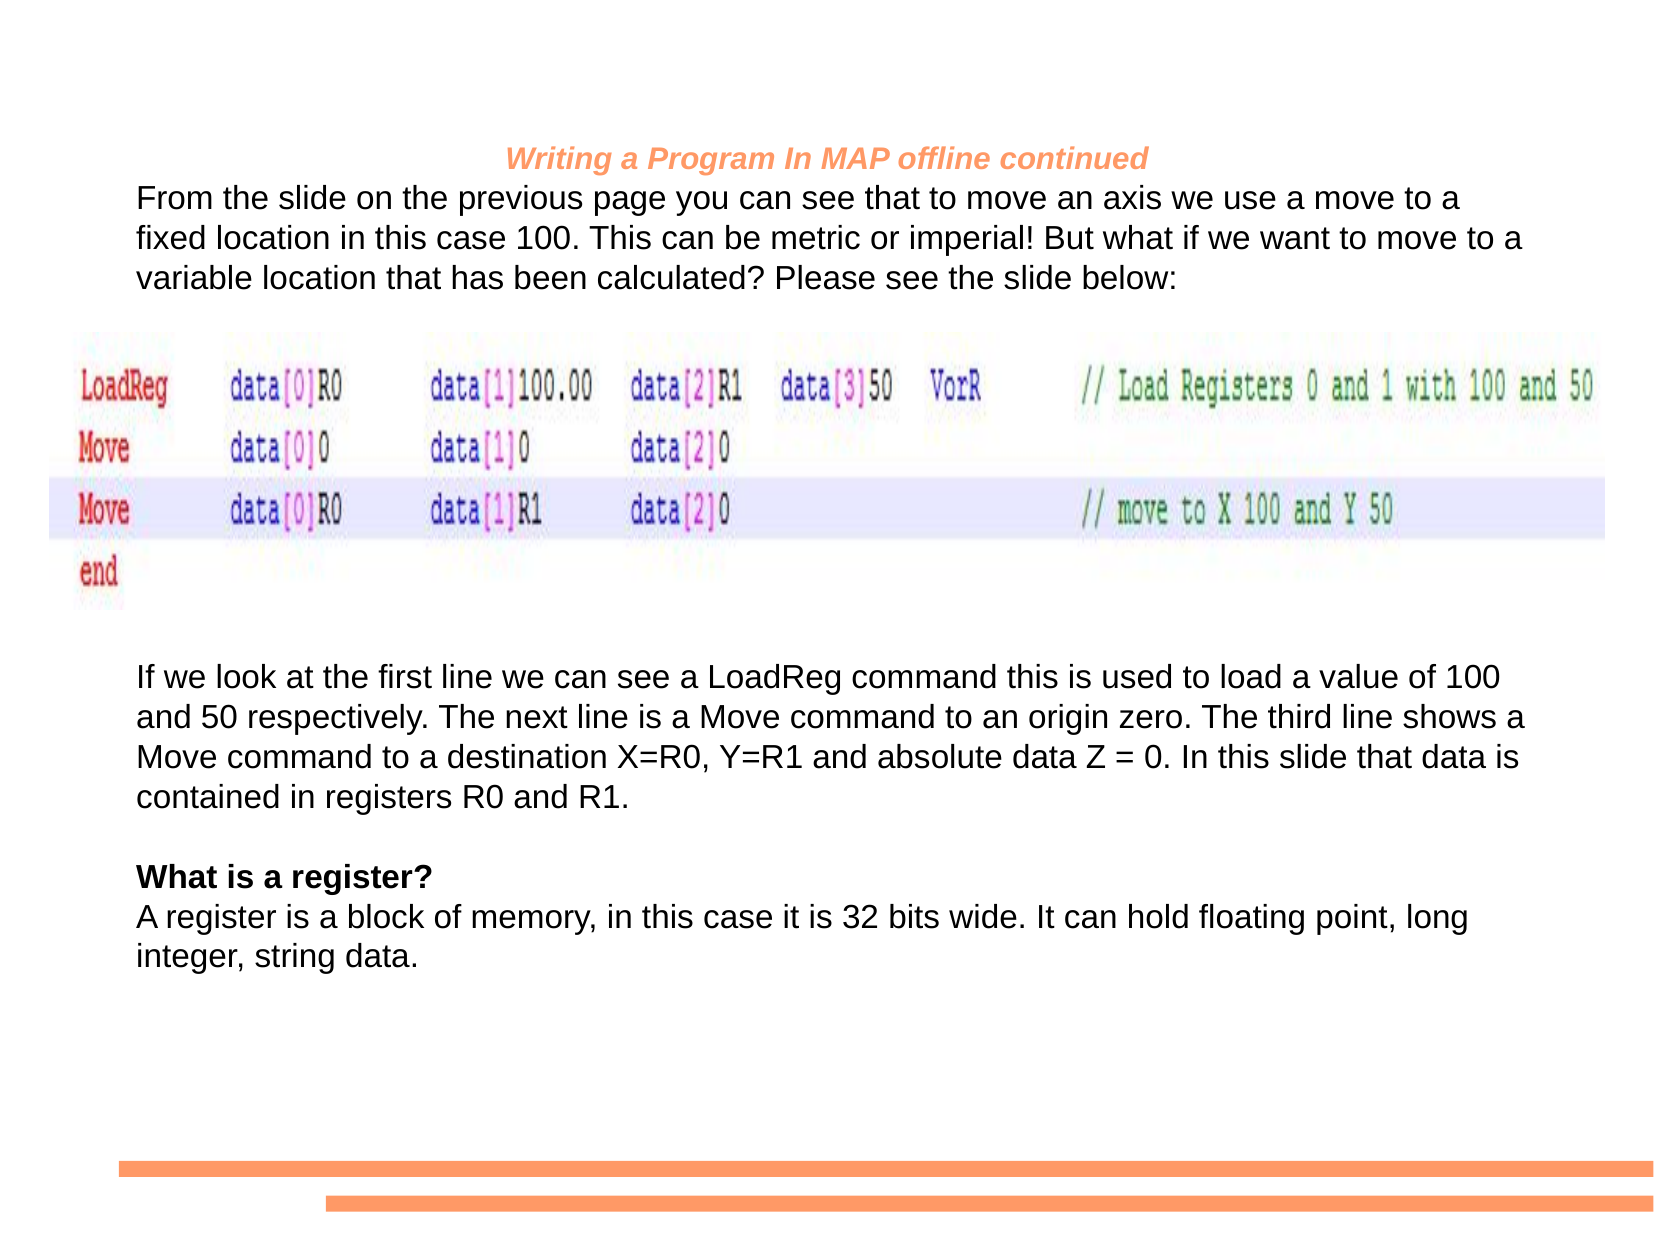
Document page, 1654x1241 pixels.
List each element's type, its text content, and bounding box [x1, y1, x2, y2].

list From the slide on the previous page you can see that to move an axis we use a move to a fixed location in this case 100. This can be metric or imperial! But what if we want to move to a variable location that has been calculated? Please see the slide below: If we look at the first line we can see a LoadReg command this is used to load a value of 100 and 50 respectively. The next line is a Move command to an origin zero. The third line shows a Move command to a destination X=R0, Y=R1 and absolute data Z = 0. In this slide that data is contained in registers R0 and R1. What is a register? A register is a block of memory, in this case it is 32 bits wide. It can hold floating point, long integer, string data. [121, 610, 1550, 1234]
list From the slide on the previous page you can see that to move an axis we use a move to a fixed location in this case 100. This can be metric or imperial! But what if we want to move to a variable location that has been calculated? Please see the slide below: If we look at the first line we can see a LoadReg command this is used to load a value of 100 and 50 respectively. The next line is a Move command to an origin zero. The third line shows a Move command to a destination X=R0, Y=R1 and absolute data Z = 0. In this slide that data is contained in registers R0 and R1. What is a register? A register is a block of memory, in this case it is 32 bits wide. It can hold floating point, long integer, string data. [121, 168, 1550, 332]
title Writing a Program In MAP offline continued [121, 130, 1534, 168]
picture [49, 332, 1605, 610]
